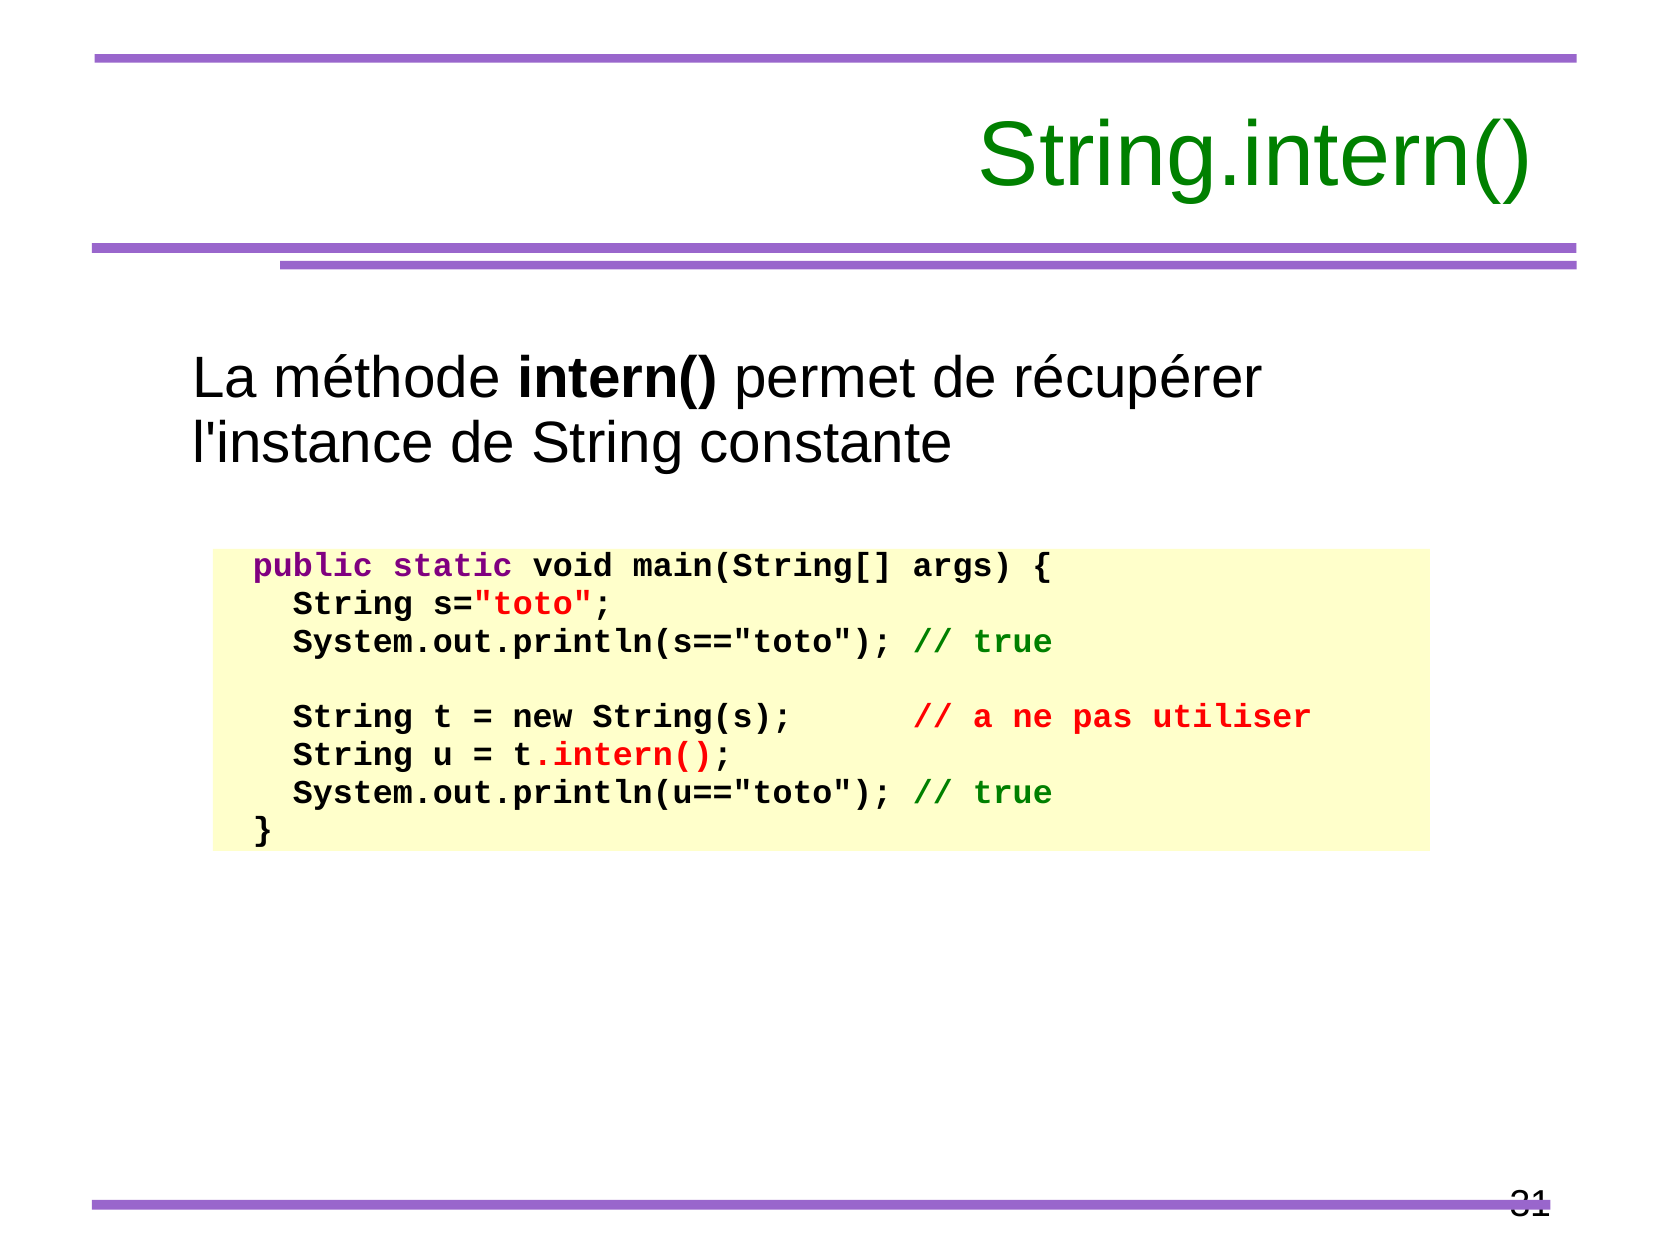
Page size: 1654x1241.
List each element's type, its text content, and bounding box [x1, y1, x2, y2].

title String.intern() [121, 49, 1534, 257]
text_box public static void main(String[] args) { String s="toto"; System.out.println(s=="toto"); // true String t = new String(s); // a ne pas utiliser String u = t.intern(); System.out.println(u=="toto"); // true } [212, 548, 1430, 851]
list La méthode intern() permet de récupérer l'instance de String constante [121, 344, 1534, 496]
